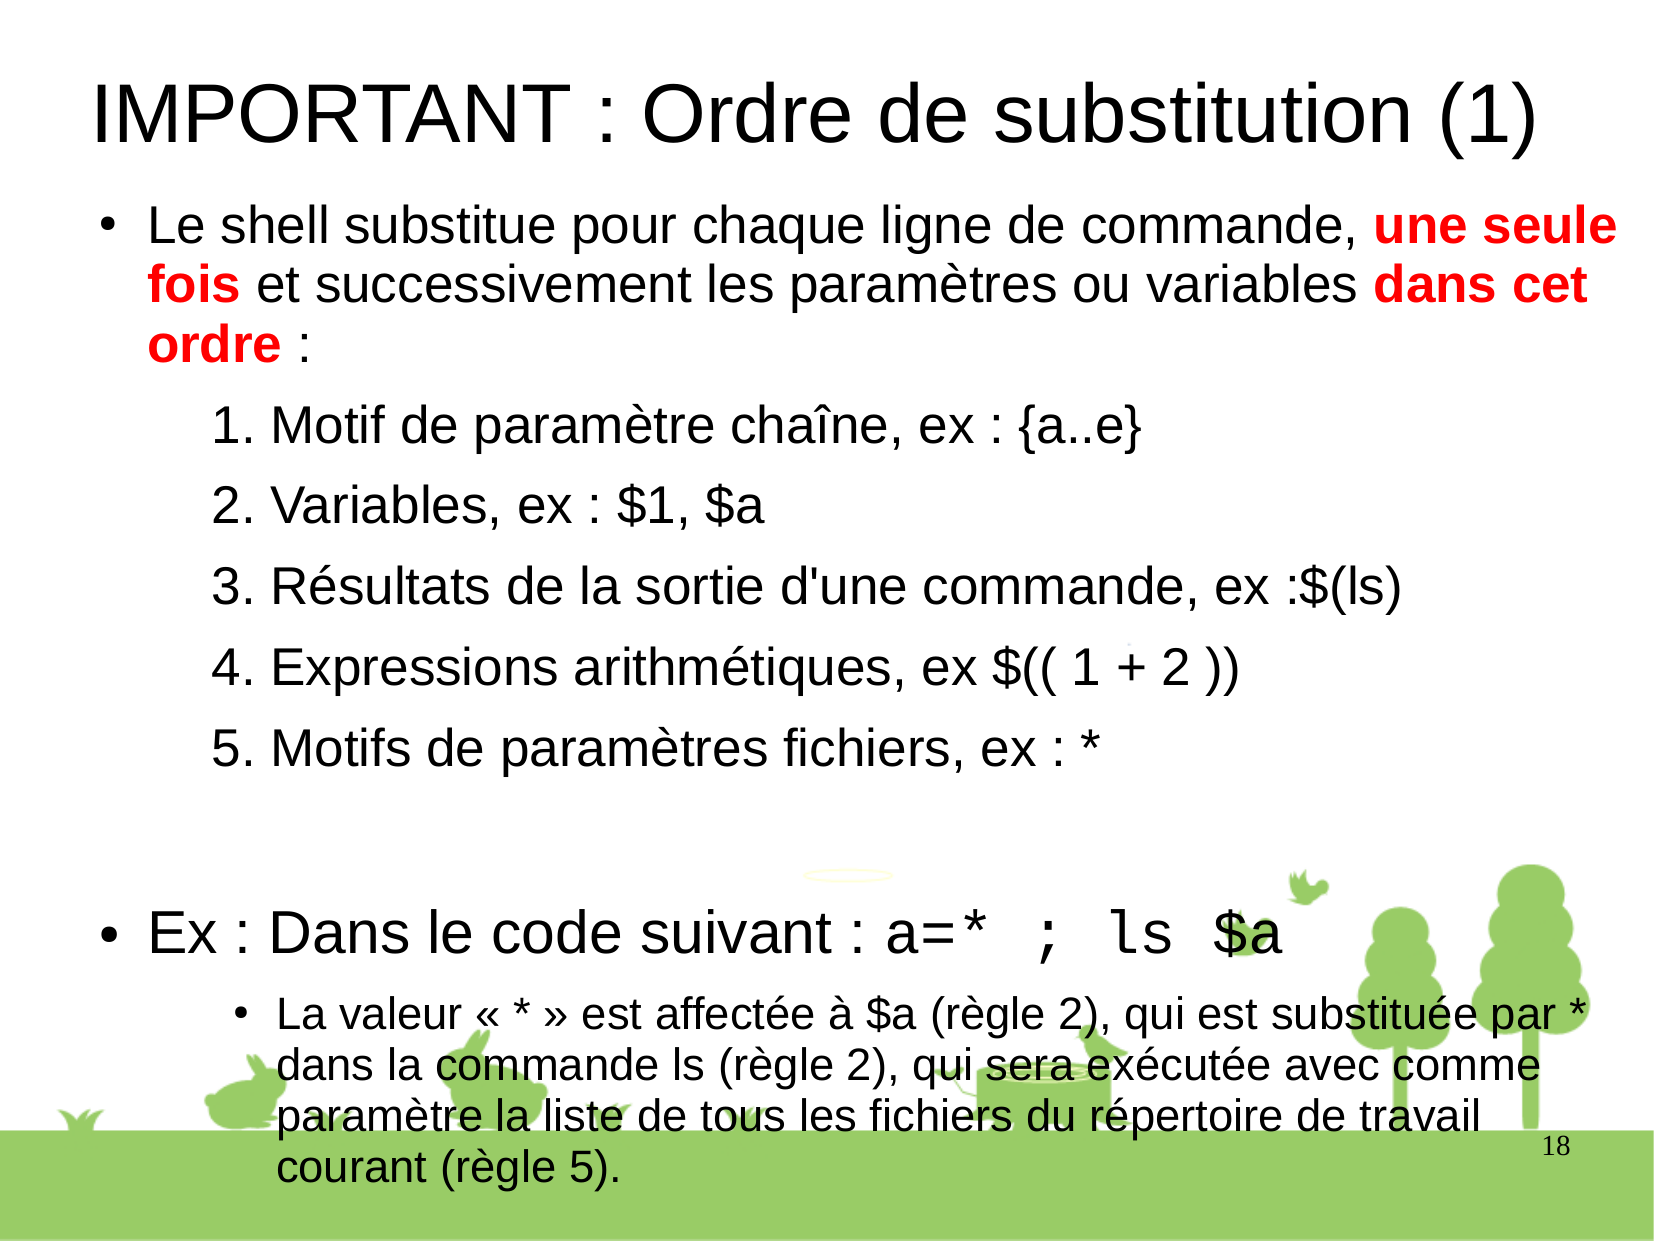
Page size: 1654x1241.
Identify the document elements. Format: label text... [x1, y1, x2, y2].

picture [0, 0, 1654, 1241]
list Le shell substitue pour chaque ligne de commande, une seule fois et successivement les paramètres ou variables dans cet ordre : 1. Motif de paramètre chaîne, ex : {a..e} 2. Variables, ex : $1, $a 3. Résultats de la sortie d'une commande, ex :$(ls) 4. Expressions arithmétiques, ex $(( 1 + 2 )) 5. Motifs de paramètres fichiers, ex : * Ex : Dans le code suivant : a=* ; ls $a La valeur « * » est affectée à $a (règle 2), qui est substituée par * dans la commande ls (règle 2), qui sera exécutée avec comme paramètre la liste de tous les fichiers du répertoire de travail courant (règle 5). [82, 195, 1630, 1193]
title IMPORTANT : Ordre de substitution (1) [82, 49, 1571, 178]
